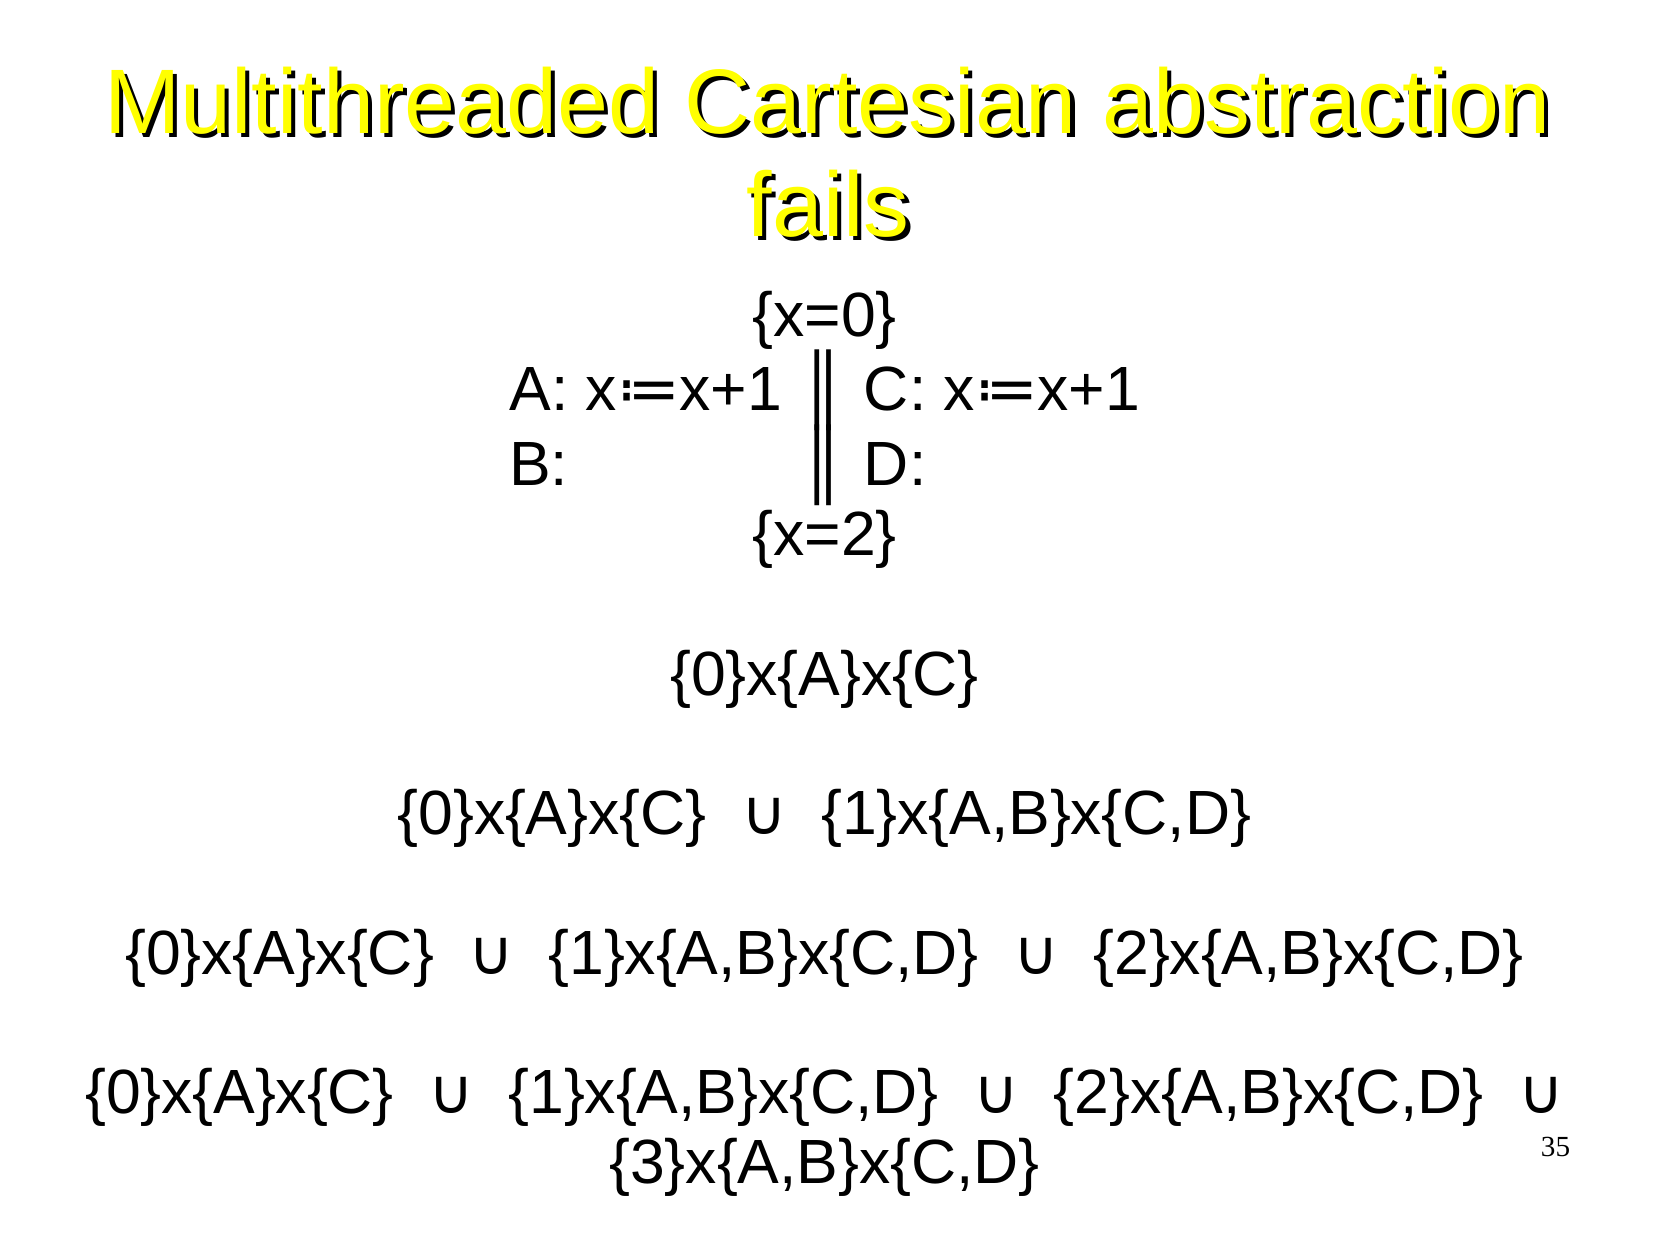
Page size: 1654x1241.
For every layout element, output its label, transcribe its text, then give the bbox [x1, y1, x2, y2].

subtitle {x=0} A: x≔x+1 ║ C: x≔x+1 B: ║ D: {x=2} {0}x{A}x{C} {0}x{A}x{C} ∪ {1}x{A,B}x{C,D} {0}x{A}x{C} ∪ {1}x{A,B}x{C,D} ∪ {2}x{A,B}x{C,D} {0}x{A}x{C} ∪ {1}x{A,B}x{C,D} ∪ {2}x{A,B}x{C,D} ∪ {3}x{A,B}x{C,D} [0, 262, 1650, 1215]
title Multithreaded Cartesian abstraction fails [41, 50, 1616, 256]
